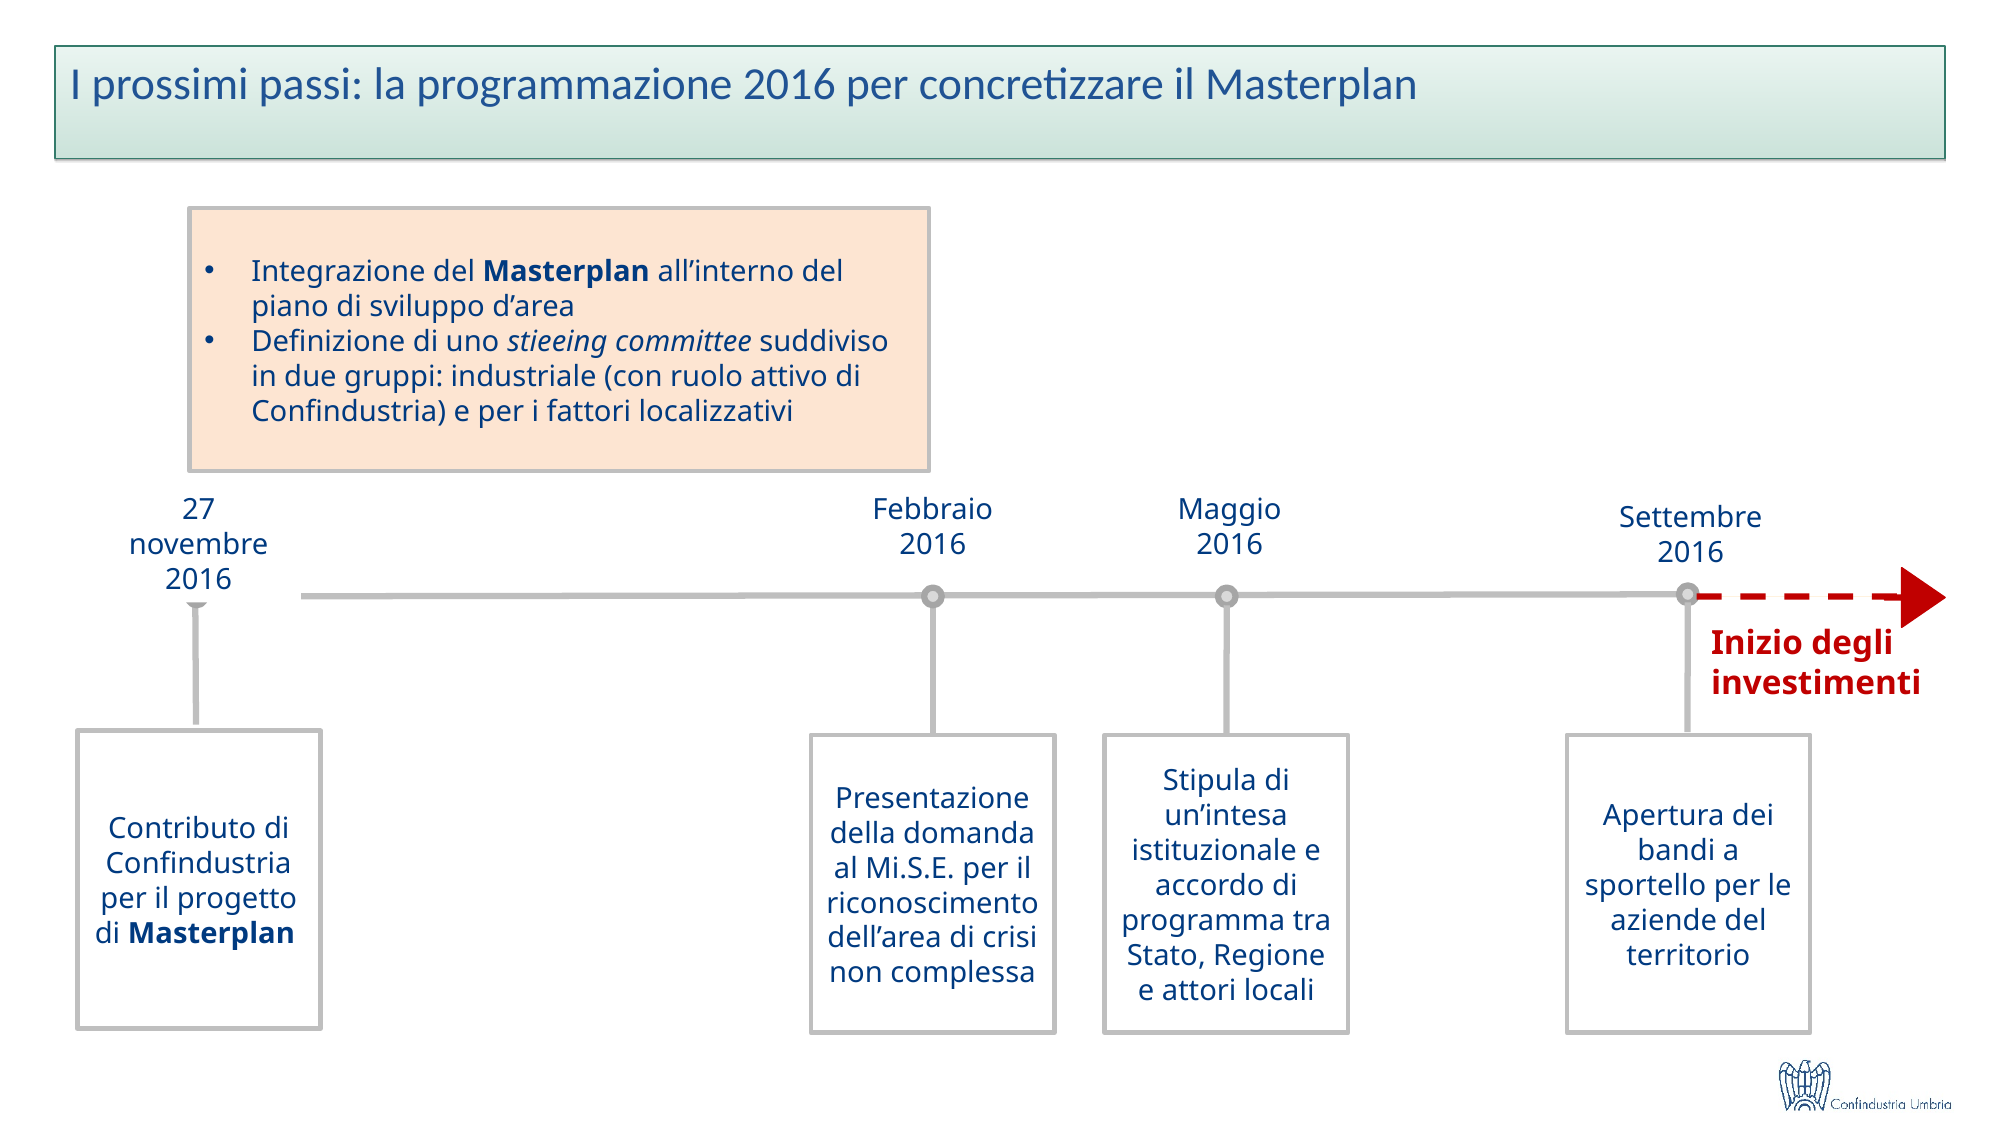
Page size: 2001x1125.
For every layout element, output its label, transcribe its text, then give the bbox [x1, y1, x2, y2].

text_box Stipula di un’intesa istituzionale e accordo di programma tra Stato, Regione e attori locali [1104, 734, 1348, 1033]
text_box [1217, 587, 1236, 605]
text_box Maggio 2016 [1145, 482, 1314, 568]
text_box Inizio degli investimenti [1696, 613, 1957, 709]
text_box 27 novembre 2016 [96, 482, 301, 603]
text_box Presentazione della domanda al Mi.S.E. per il riconoscimento dell’area di crisi non complessa [810, 734, 1055, 1033]
text_box Febbraio 2016 [830, 482, 1035, 568]
text_box Integrazione del Masterplan all’interno del piano di sviluppo d’area Definizione di uno stieeing committee suddiviso in due gruppi: industriale (con ruolo attivo di Confindustria) e per i fattori localizzativi [189, 208, 929, 471]
text_box Apertura dei bandi a sportello per le aziende del territorio [1566, 734, 1811, 1033]
picture [1778, 1035, 1958, 1113]
text_box Contributo di Confindustria per il progetto di Masterplan [77, 730, 321, 1029]
text_box Settembre 2016 [1567, 491, 1815, 577]
text_box [924, 587, 942, 606]
title I prossimi passi: la programmazione 2016 per concretizzare il Masterplan [55, 46, 1945, 159]
text_box [1678, 567, 1946, 628]
